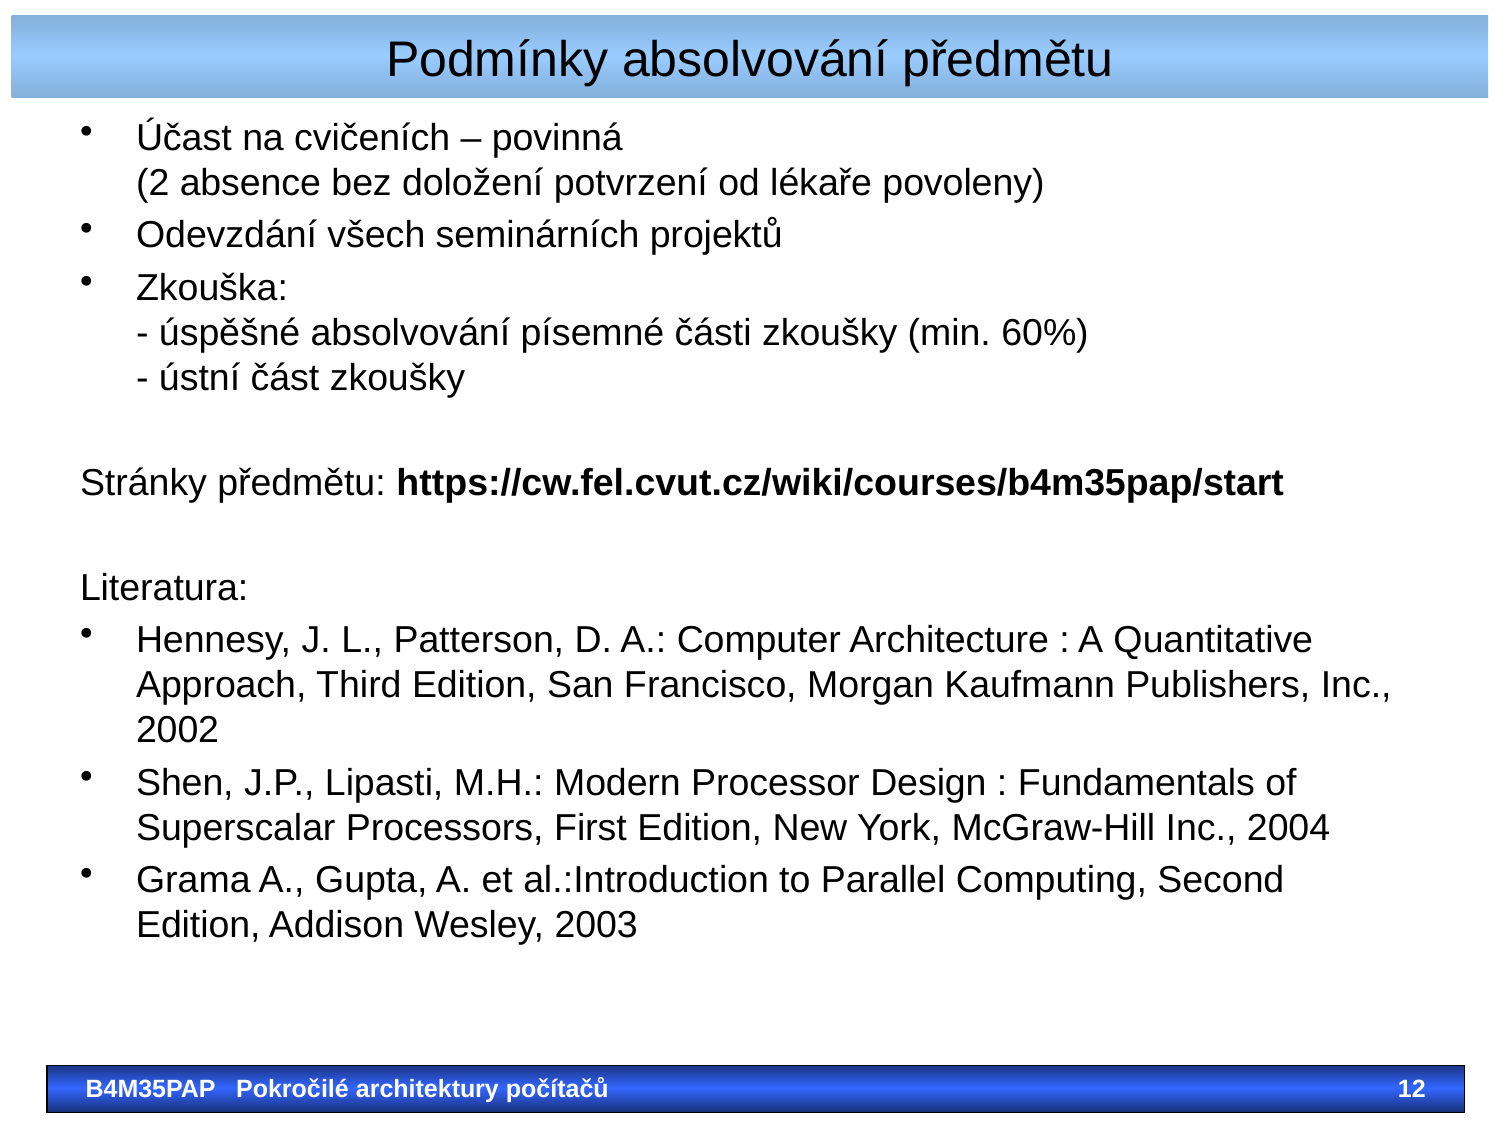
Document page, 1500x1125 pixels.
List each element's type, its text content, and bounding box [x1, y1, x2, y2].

list Účast na cvičeních – povinná (2 absence bez doložení potvrzení od lékaře povoleny) Odevzdání všech seminárních projektů Zkouška: - úspěšné absolvování písemné části zkoušky (min. 60%) - ústní část zkoušky Stránky předmětu: https://cw.fel.cvut.cz/wiki/courses/b4m35pap/start Literatura: Hennesy, J. L., Patterson, D. A.: Computer Architecture : A Quantitative Approach, Third Edition, San Francisco, Morgan Kaufmann Publishers, Inc., 2002 Shen, J.P., Lipasti, M.H.: Modern Processor Design : Fundamentals of Superscalar Processors, First Edition, New York, McGraw-Hill Inc., 2004 Grama A., Gupta, A. et al.:Introduction to Parallel Computing, Second Edition, Addison Wesley, 2003 [64, 105, 1436, 1043]
footer B4M35PAP Pokročilé architektury počítačů [70, 1065, 1429, 1113]
title Podmínky absolvování předmětu [11, 15, 1489, 98]
slide_number <number> [1346, 1065, 1441, 1112]
